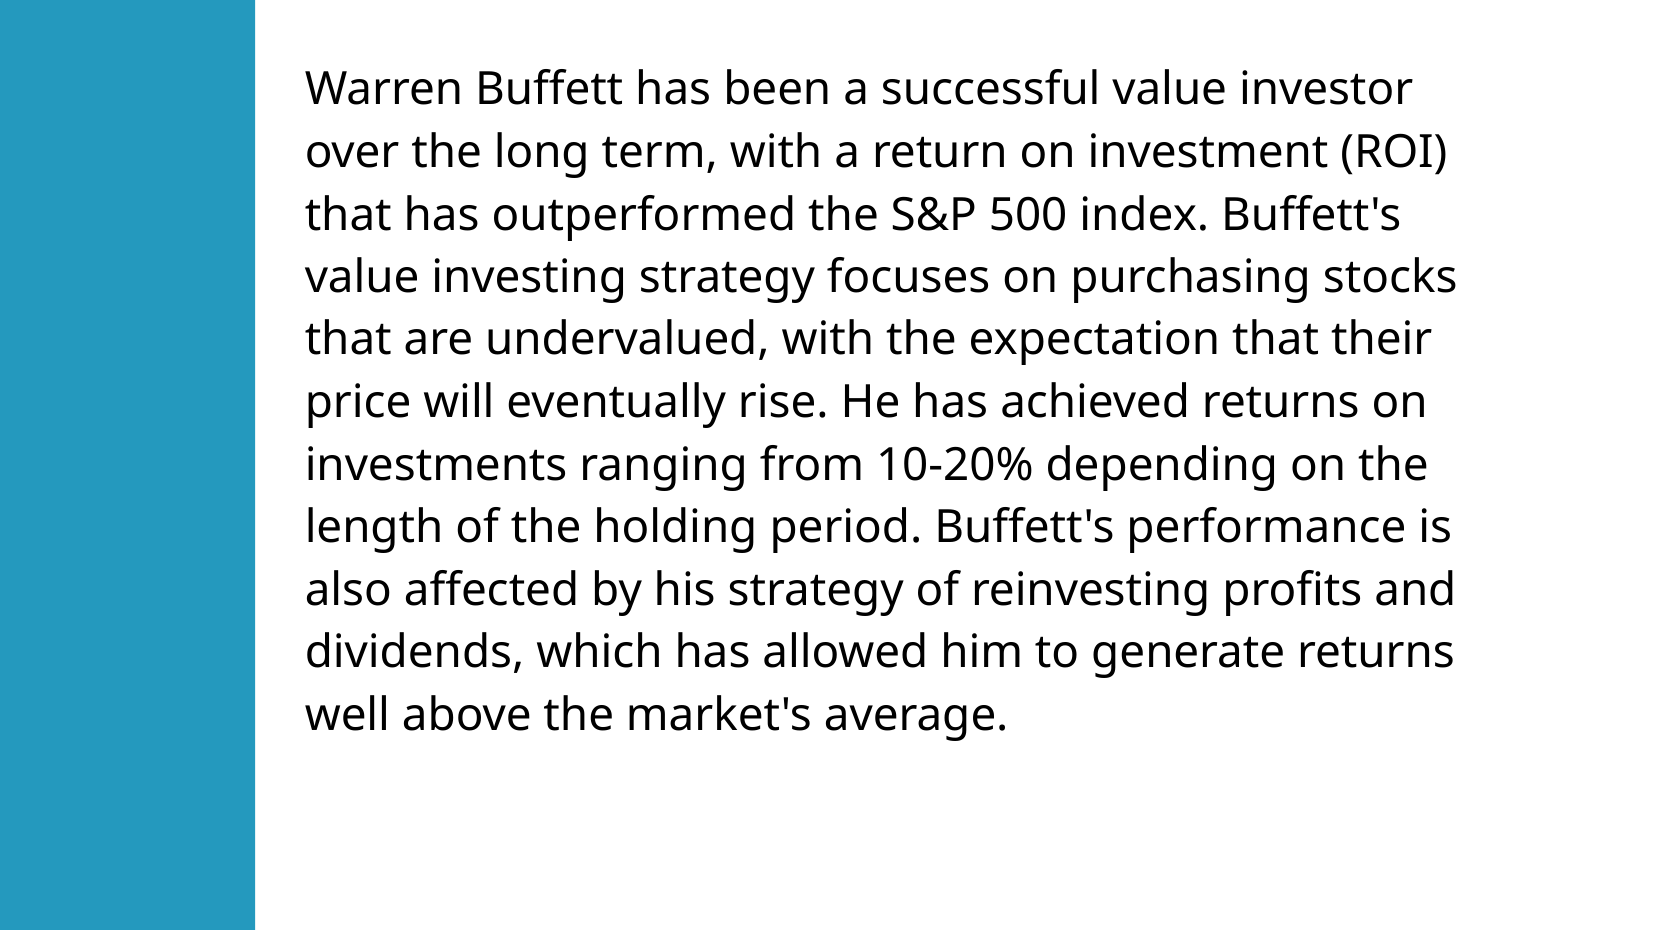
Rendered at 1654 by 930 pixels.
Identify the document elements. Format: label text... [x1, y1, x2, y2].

title Warren Buffett has been a successful value investor over the long term, with a return on investment (ROI) that has outperformed the S&P 500 index. Buffett's value investing strategy focuses on purchasing stocks that are undervalued, with the expectation that their price will eventually rise. He has achieved returns on investments ranging from 10-20% depending on the length of the holding period. Buffett's performance is also affected by his strategy of reinvesting profits and dividends, which has allowed him to generate returns well above the market's average. [304, 719, 1501, 869]
